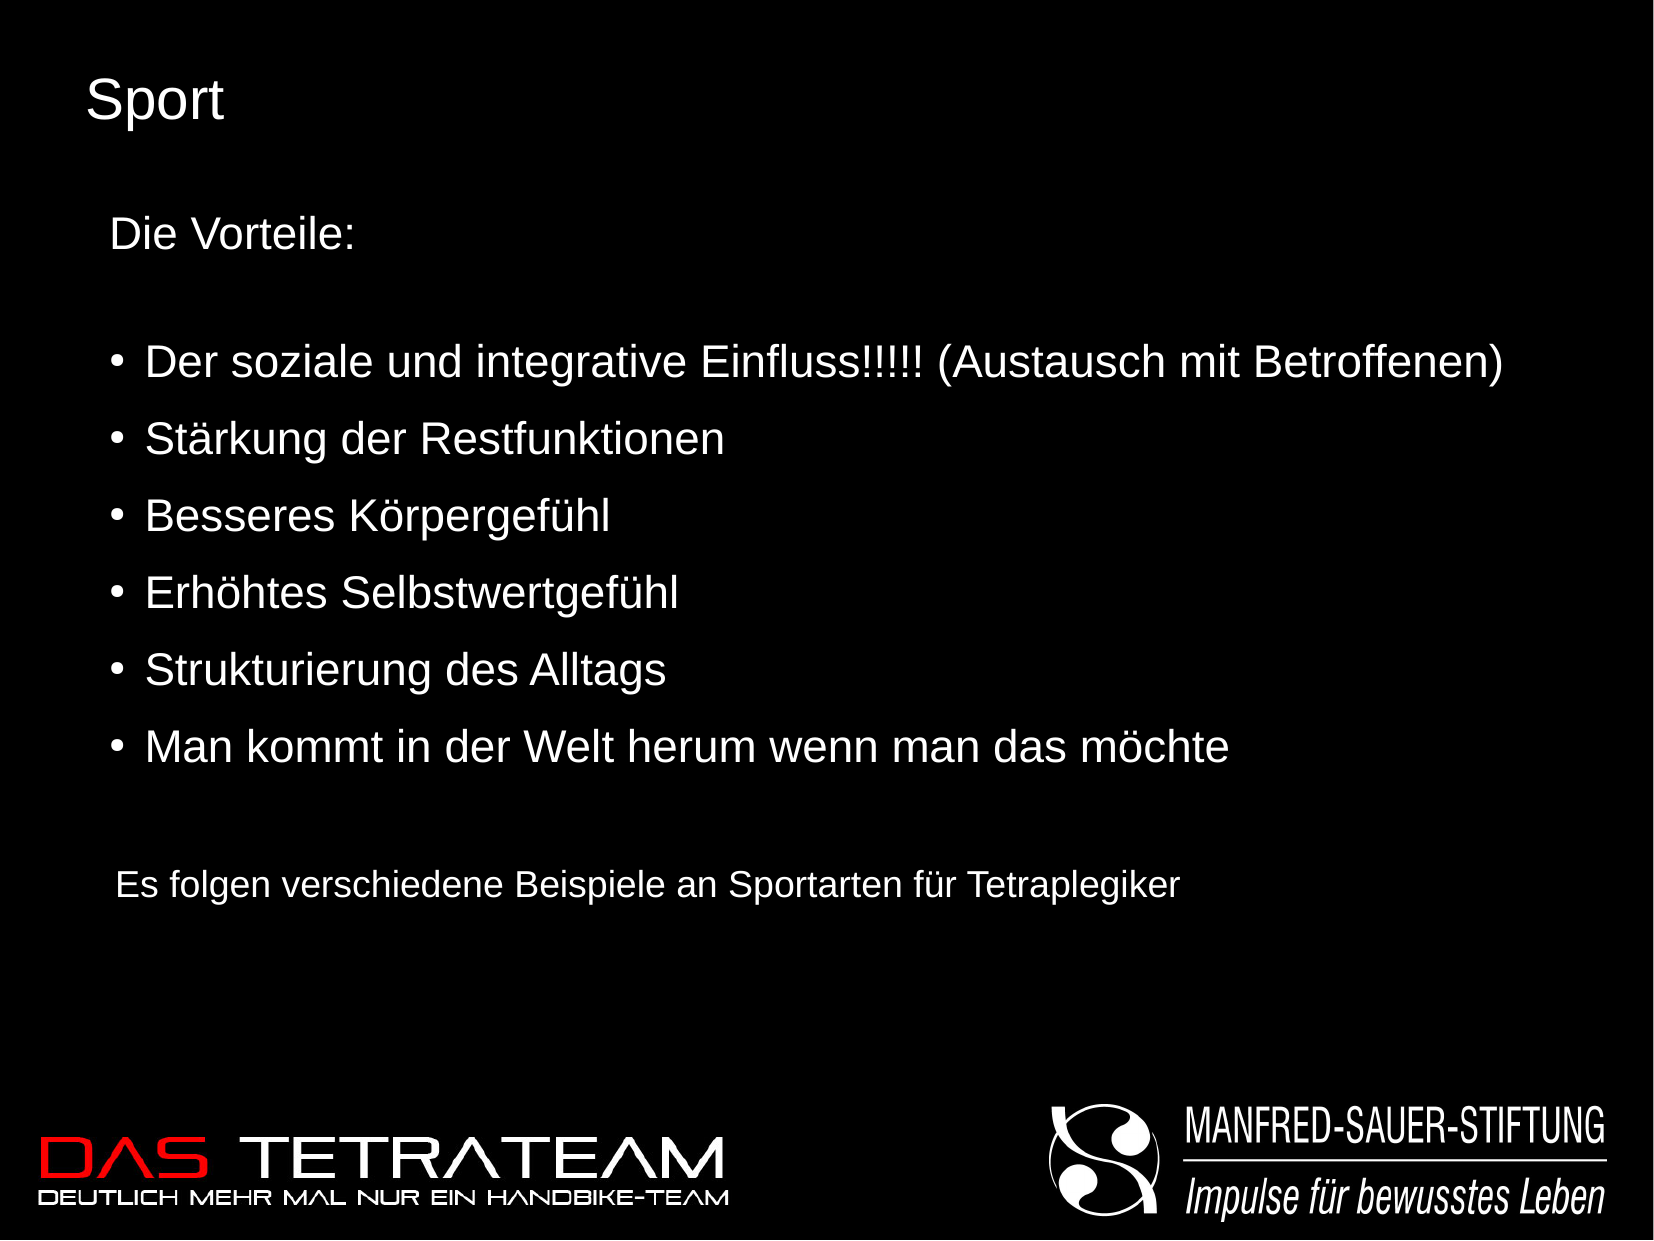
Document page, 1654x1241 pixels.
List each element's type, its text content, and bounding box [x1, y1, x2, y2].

text_box Sport [70, 59, 1170, 139]
picture [16, 1121, 762, 1216]
picture [1049, 1104, 1607, 1222]
text_box Die Vorteile: Der soziale und integrative Einfluss!!!!! (Austausch mit Betroffenen) Stärkung der Restfunktionen Besseres Körpergefühl Erhöhtes Selbstwertgefühl Strukturierung des Alltags Man kommt in der Welt herum wenn man das möchte [94, 200, 1548, 780]
text_box Es folgen verschiedene Beispiele an Sportarten für Tetraplegiker [100, 856, 1565, 914]
